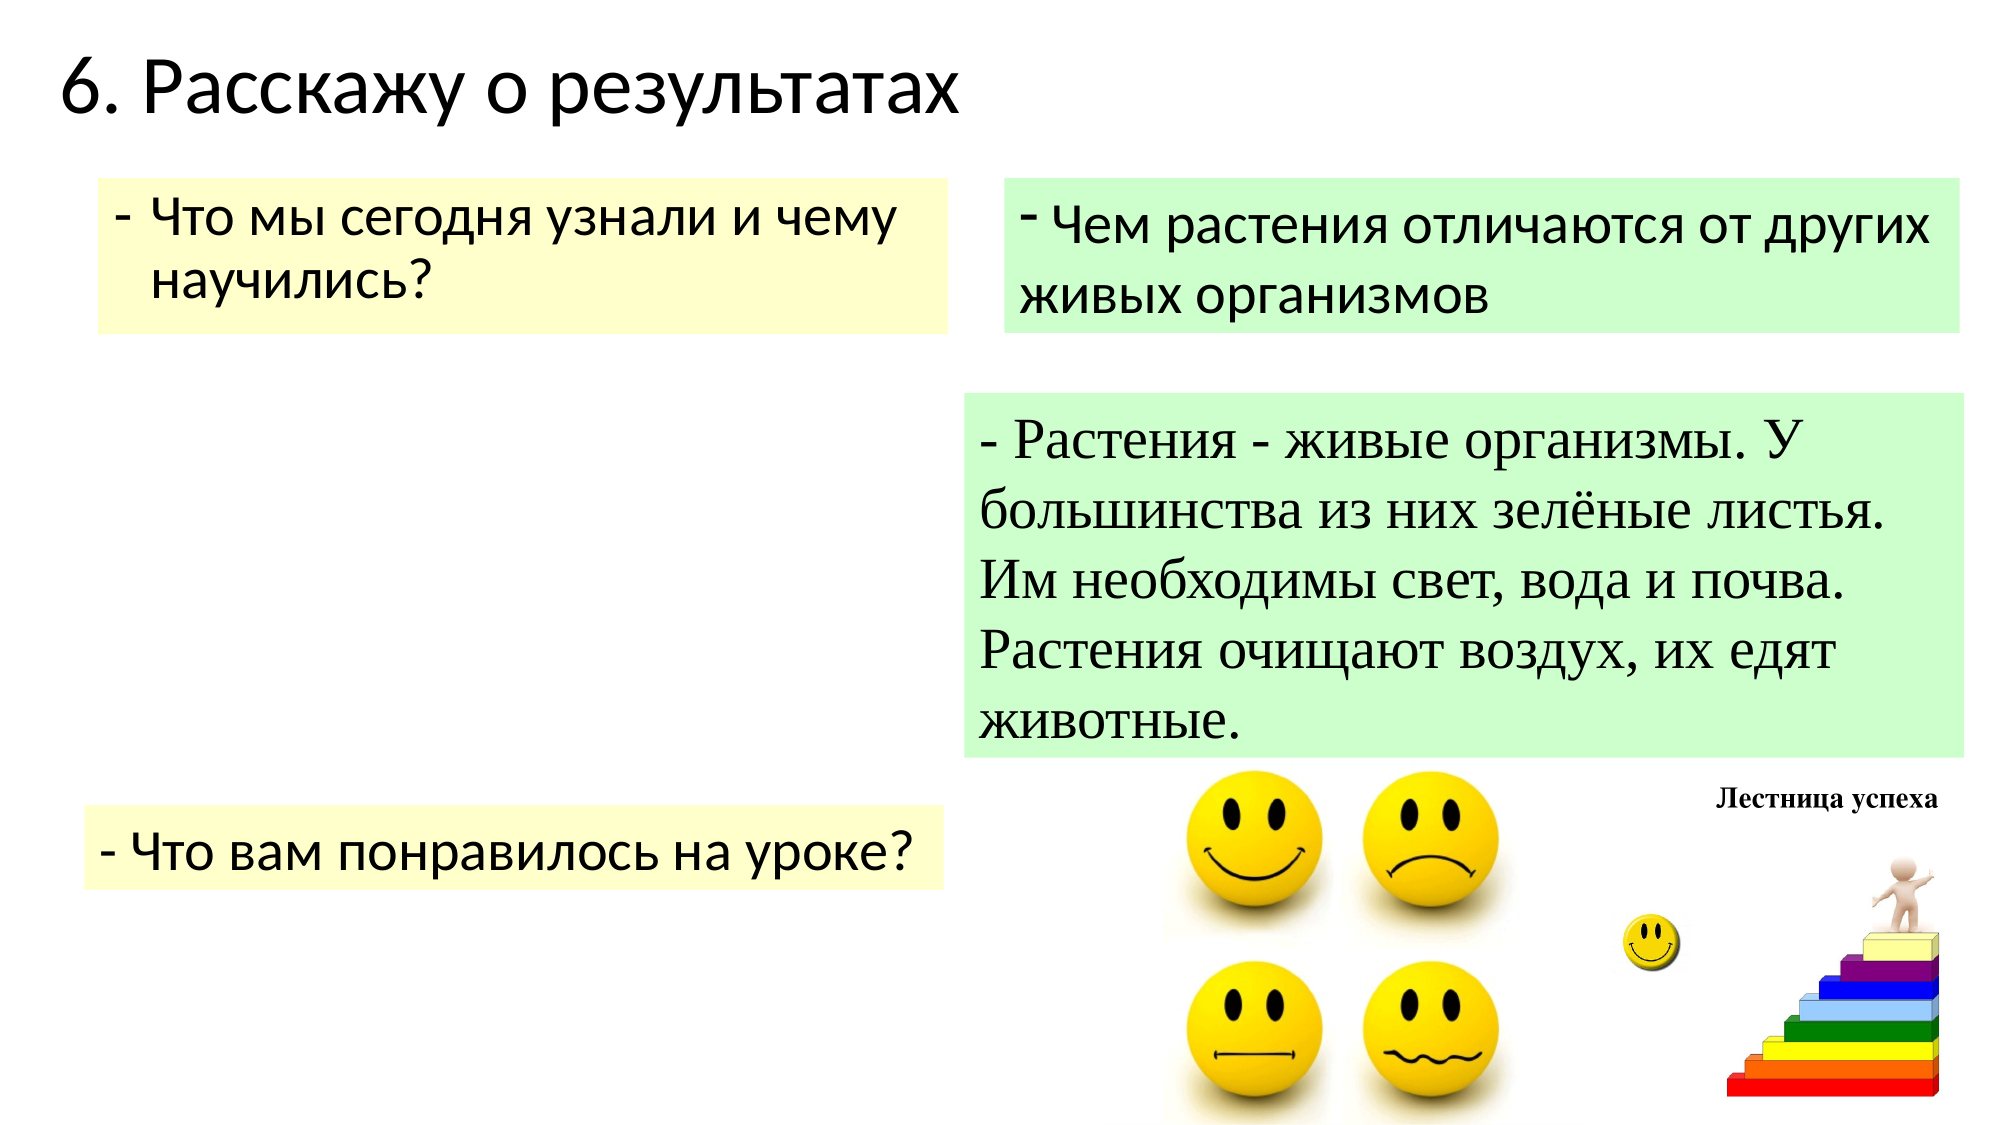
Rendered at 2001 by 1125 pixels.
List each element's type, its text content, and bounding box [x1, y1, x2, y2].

text_box Чем растения отличаются от других живых организмов [1004, 177, 1960, 333]
text_box - Что вам понравилось на уроке? [84, 805, 944, 890]
title 6. Расскажу о результатах [44, 27, 1770, 147]
text_box - Растения - живые организмы. У большинства из них зелёные листья. Им необходимы свет, вода и почва. Растения очищают воздух, их едят животные. [964, 392, 1965, 758]
list Что мы сегодня узнали и чему научились? [98, 178, 949, 335]
picture [1100, 761, 2000, 1125]
